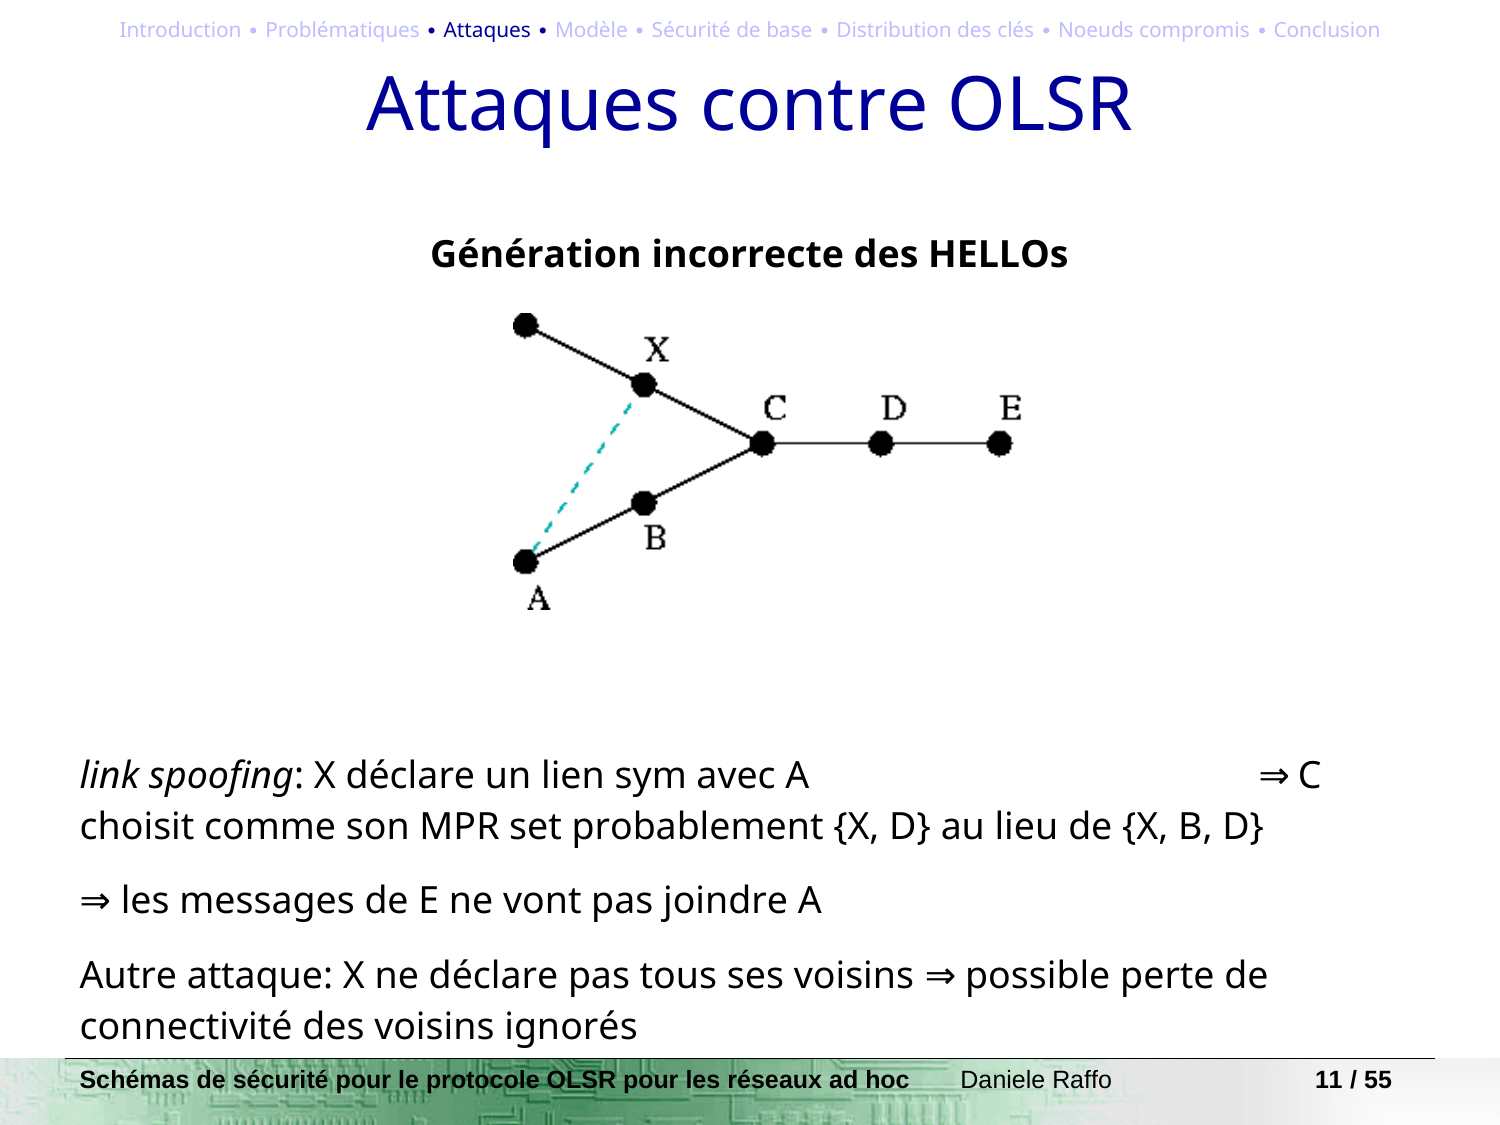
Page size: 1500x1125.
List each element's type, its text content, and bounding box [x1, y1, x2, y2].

text_box Schémas de sécurité pour le protocole OLSR pour les réseaux ad hoc Daniele Raffo [64, 1058, 1436, 1103]
text_box Introduction ∙ Problématiques ∙ Attaques ∙ Modèle ∙ Sécurité de base ∙ Distribution des clés ∙ Noeuds compromis ∙ Conclusion [0, 7, 1500, 52]
picture [513, 313, 1023, 610]
picture [0, 1058, 1500, 1125]
text_box Génération incorrecte des HELLOs link spoofing: X déclare un lien sym avec A ⇒ C choisit comme son MPR set probablement {X, D} au lieu de {X, B, D} ⇒ les messages de E ne vont pas joindre A Autre attaque: X ne déclare pas tous ses voisins ⇒ possible perte de connectivité des voisins ignorés [64, 219, 1436, 1058]
text_box Attaques contre OLSR [64, 52, 1436, 161]
